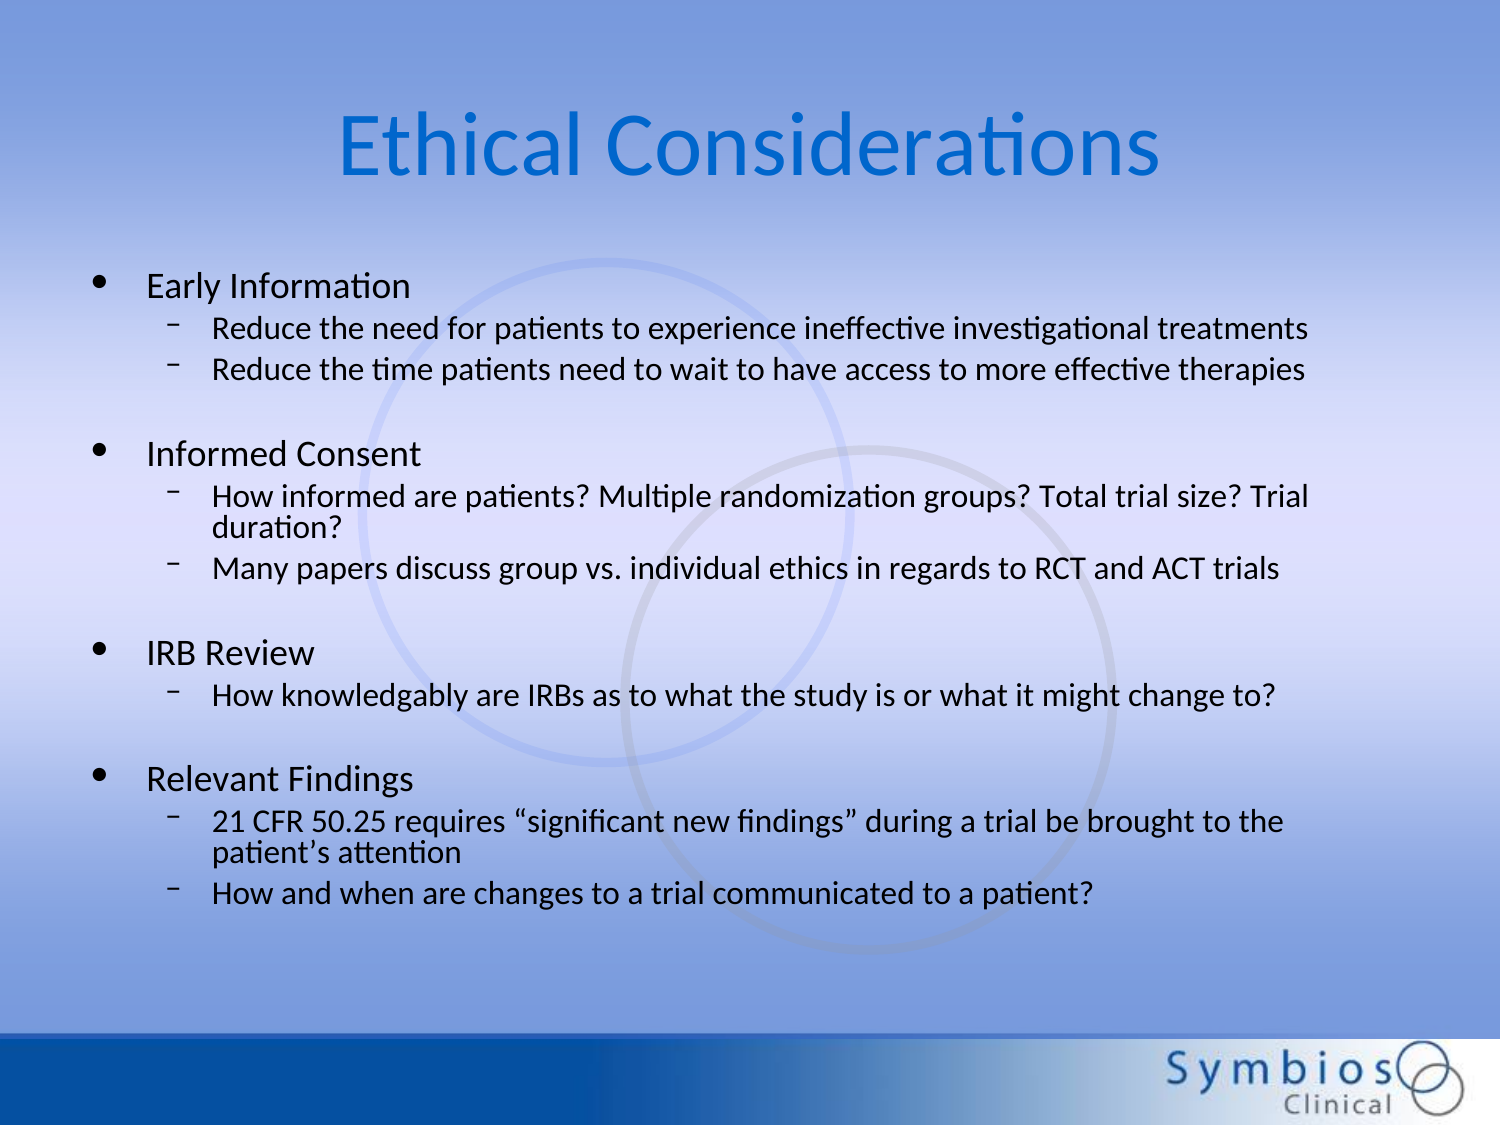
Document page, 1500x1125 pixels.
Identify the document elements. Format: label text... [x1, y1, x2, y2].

list Early Information Reduce the need for patients to experience ineffective investigational treatments Reduce the time patients need to wait to have access to more effective therapies Informed Consent How informed are patients? Multiple randomization groups? Total trial size? Trial duration? Many papers discuss group vs. individual ethics in regards to RCT and ACT trials IRB Review How knowledgably are IRBs as to what the study is or what it might change to? Relevant Findings 21 CFR 50.25 requires “significant new findings” during a trial be brought to the patient’s attention How and when are changes to a trial communicated to a patient? [75, 262, 1426, 1103]
picture [0, 0, 1500, 1125]
title Ethical Considerations [75, 45, 1426, 233]
